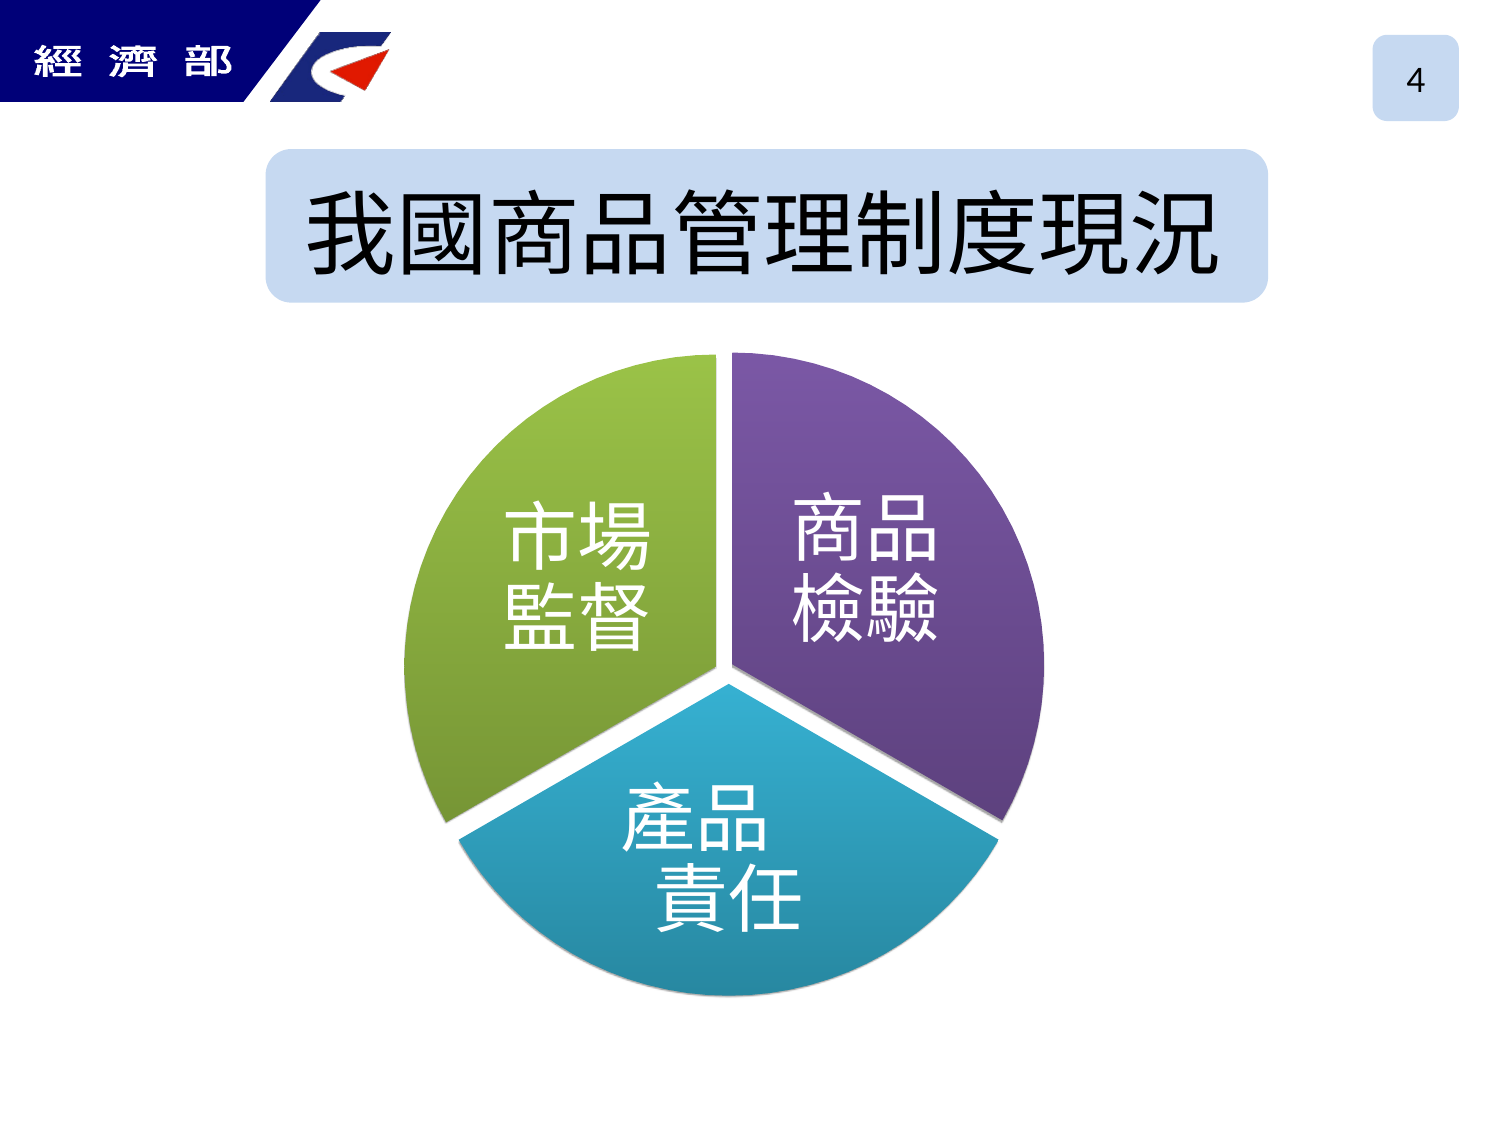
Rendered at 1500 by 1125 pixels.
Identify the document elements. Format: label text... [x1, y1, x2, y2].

text_box 4 [1372, 34, 1459, 122]
title 我國商品管理制度現況 [88, 149, 1439, 313]
text_box 商品檢驗 [732, 352, 1045, 821]
text_box 市場監督 [404, 354, 717, 823]
text_box [0, 0, 321, 102]
text_box 產品 責任 [458, 683, 999, 996]
picture [269, 32, 391, 102]
